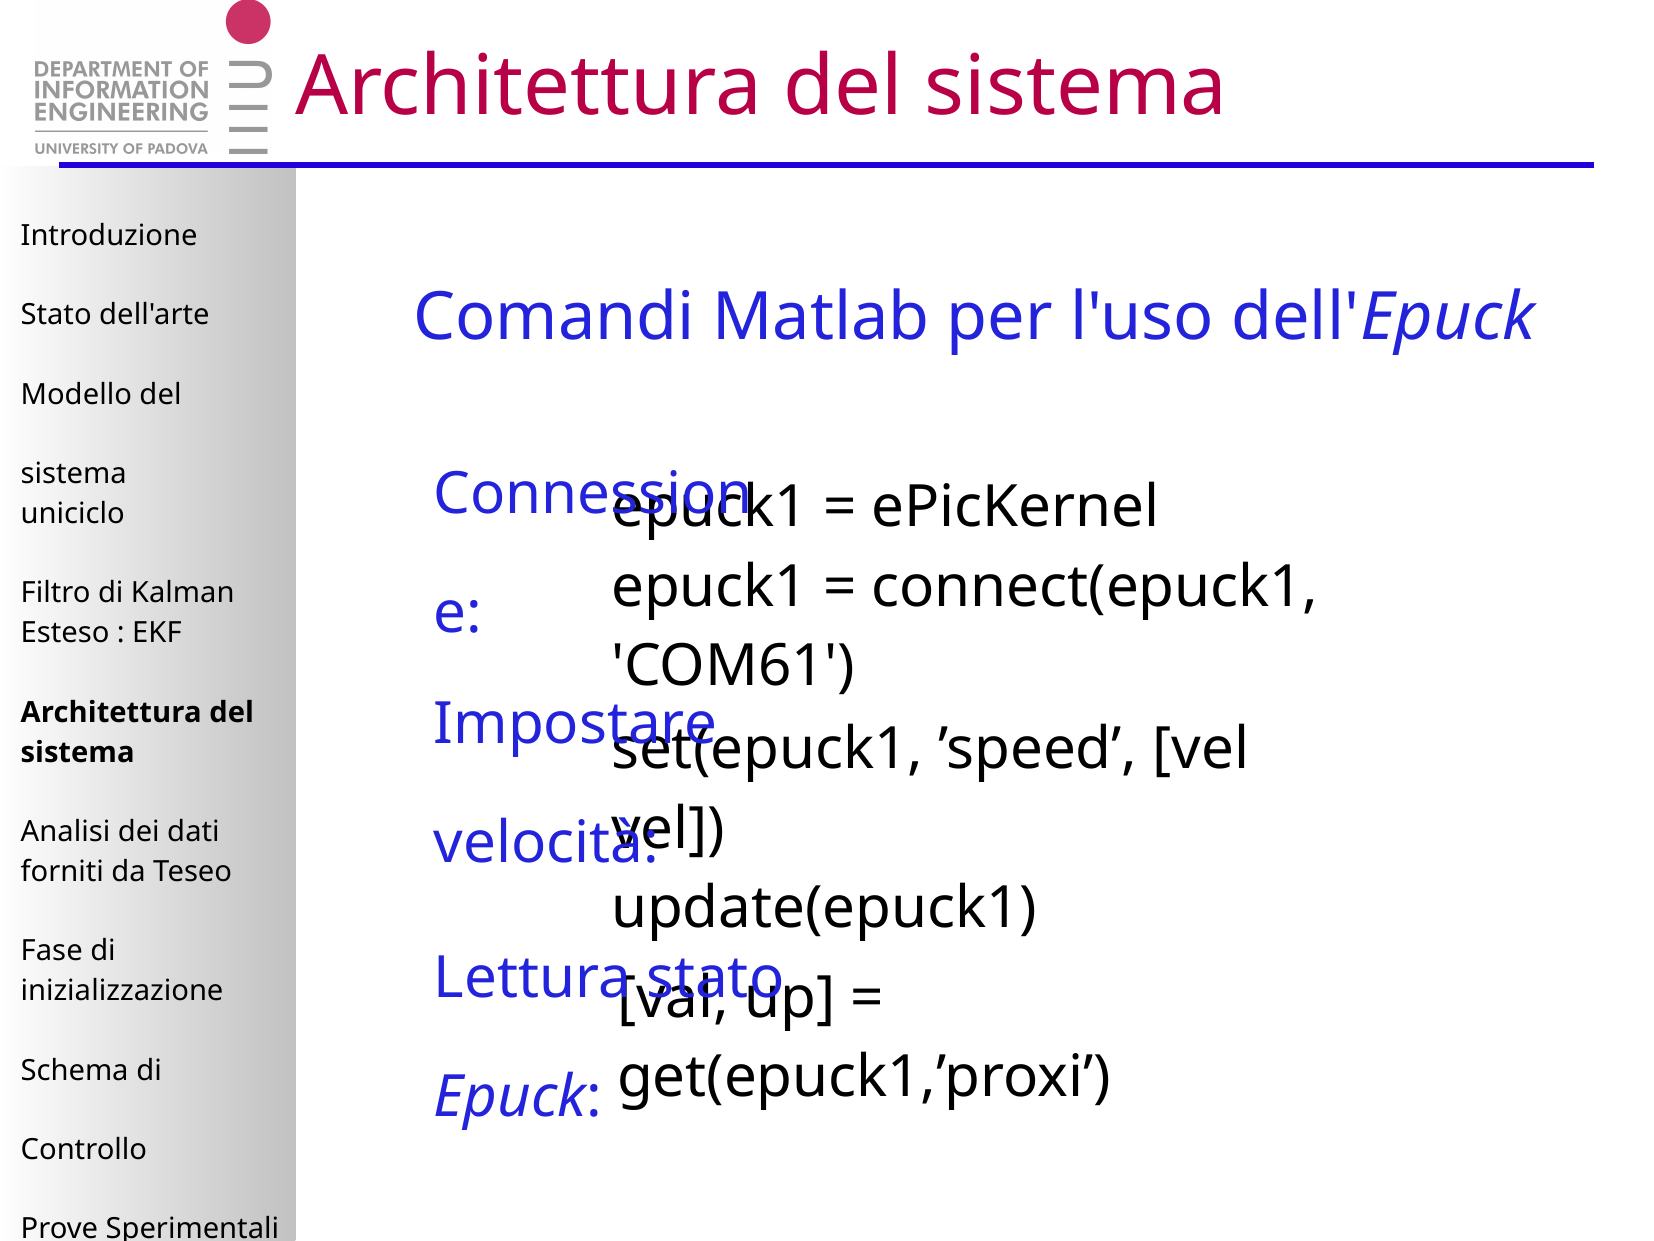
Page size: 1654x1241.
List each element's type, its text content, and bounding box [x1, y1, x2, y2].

text_box [val, up] = get(epuck1,’proxi’) [602, 947, 1311, 1022]
text_box epuck1 = ePicKernel epuck1 = connect(epuck1, 'COM61') [596, 457, 1483, 591]
text_box Impostare velocità: [419, 634, 951, 709]
text_box Introduzione Stato dell'arte Modello del sistema uniciclo Filtro di Kalman Esteso : EKF Architettura del sistema Analisi dei dati forniti da Teseo Fase di inizializzazione Schema di Controllo Prove Sperimentali Conclusioni Sviluppi futuri [5, 206, 302, 1211]
text_box Lettura stato Epuck: [419, 888, 951, 963]
text_box Connessione: [419, 404, 774, 479]
picture [35, 0, 272, 154]
text_box Comandi Matlab per l'uso dell'Epuck [324, 215, 1625, 305]
title Architettura del sistema [295, 16, 1595, 148]
text_box set(epuck1, ’speed’, [vel vel]) update(epuck1) [596, 699, 1306, 833]
